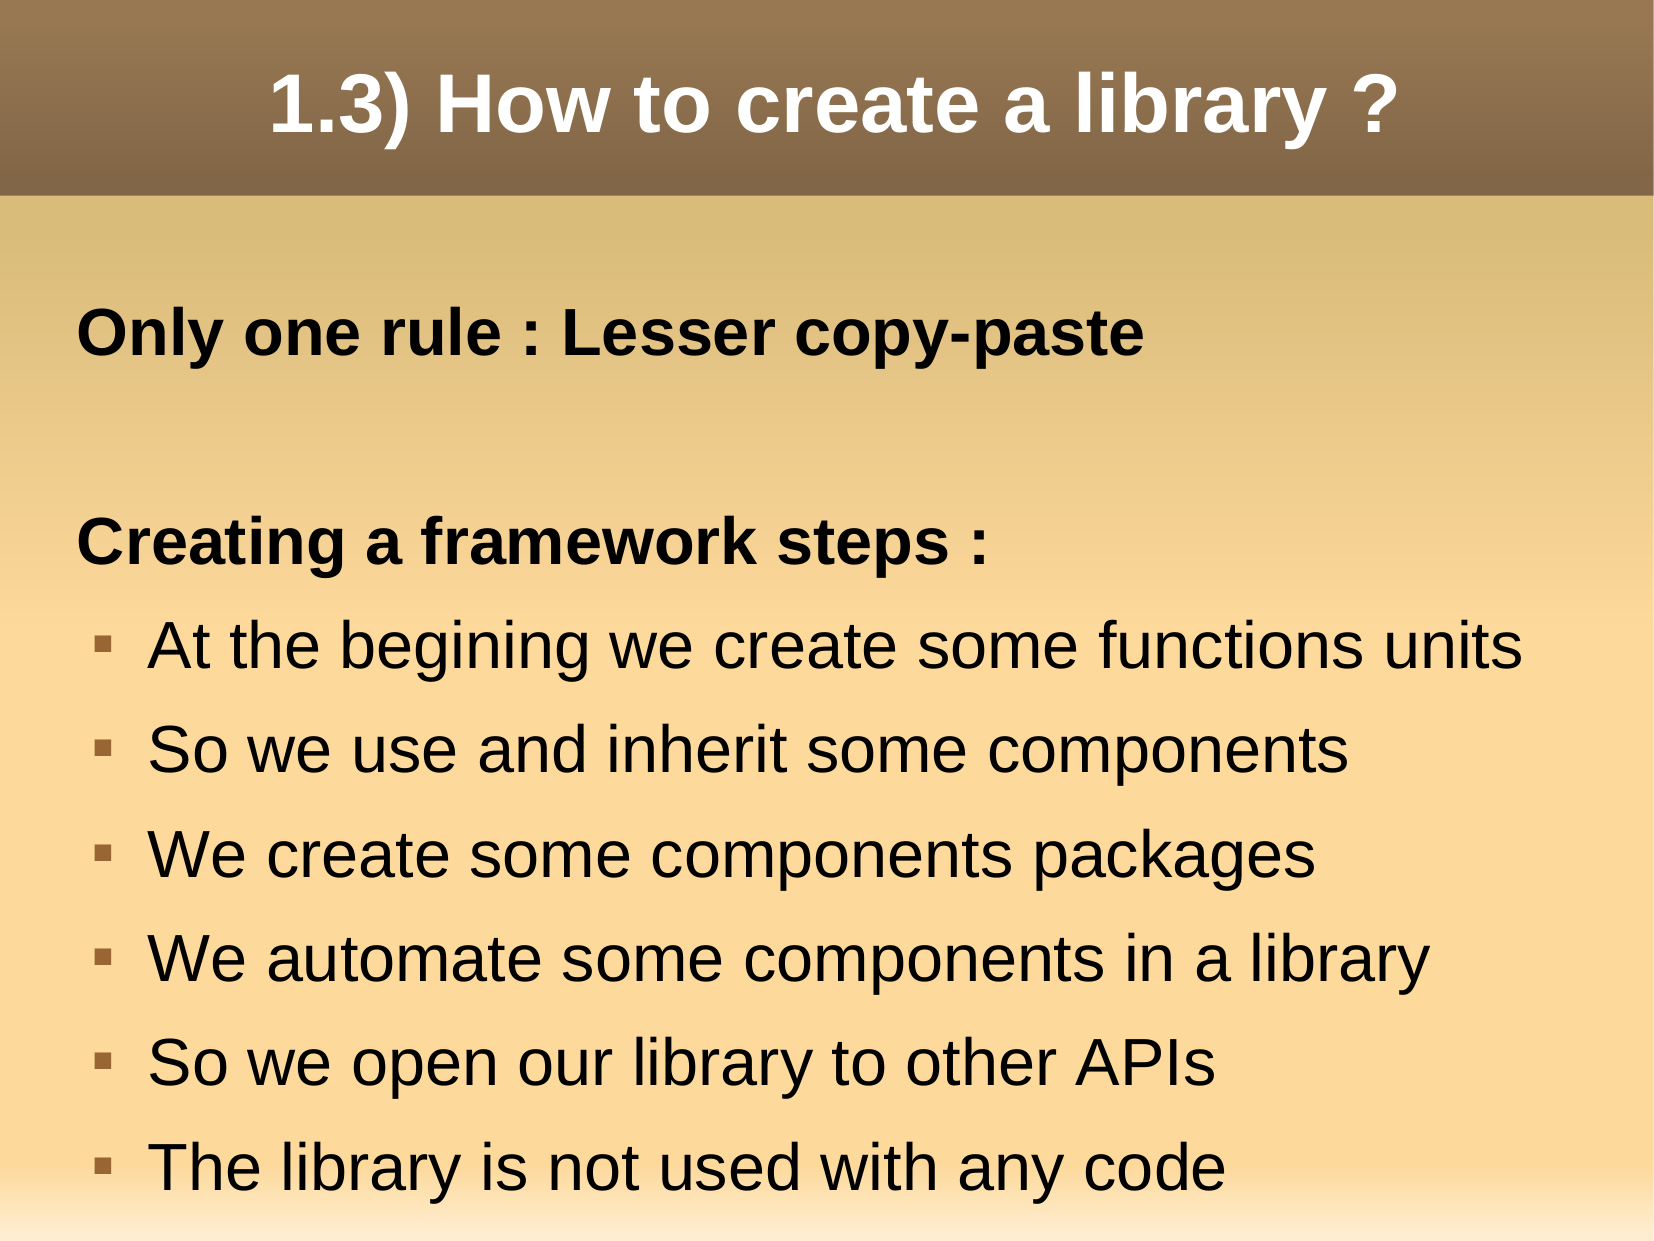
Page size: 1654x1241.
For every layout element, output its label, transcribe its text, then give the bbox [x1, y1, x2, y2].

list Only one rule : Lesser copy-paste Creating a framework steps : At the begining we create some functions units So we use and inherit some components We create some components packages We automate some components in a library So we open our library to other APIs The library is not used with any code [76, 295, 1565, 1205]
picture [0, 0, 1654, 1241]
title 1.3) How to create a library ? [76, 7, 1565, 200]
